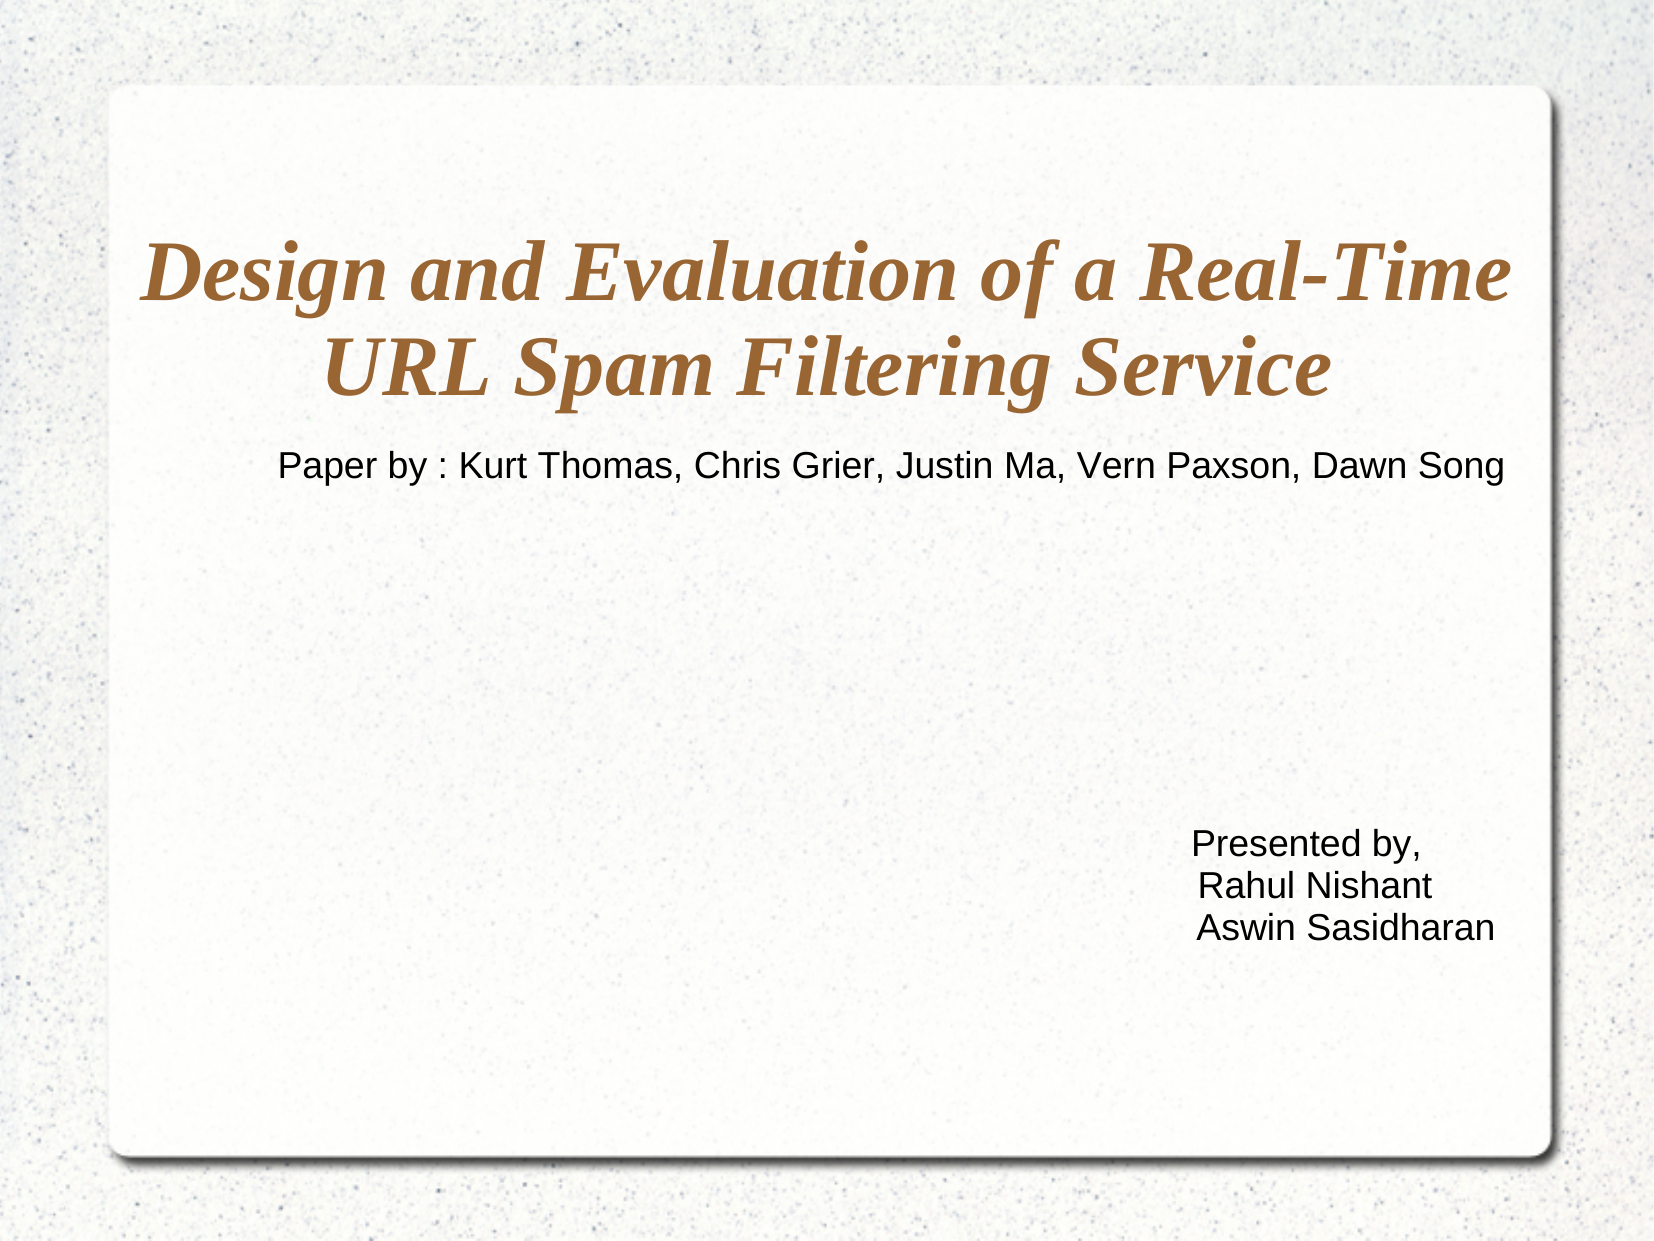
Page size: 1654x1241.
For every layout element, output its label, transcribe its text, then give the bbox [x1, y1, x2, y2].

subtitle Paper by : Kurt Thomas, Chris Grier, Justin Ma, Vern Paxson, Dawn Song Presented by, Rahul Nishant Aswin Sasidharan [147, 336, 1506, 1056]
title Design and Evaluation of a Real-Time URL Spam Filtering Service [118, 223, 1536, 511]
picture [0, 0, 1654, 1241]
